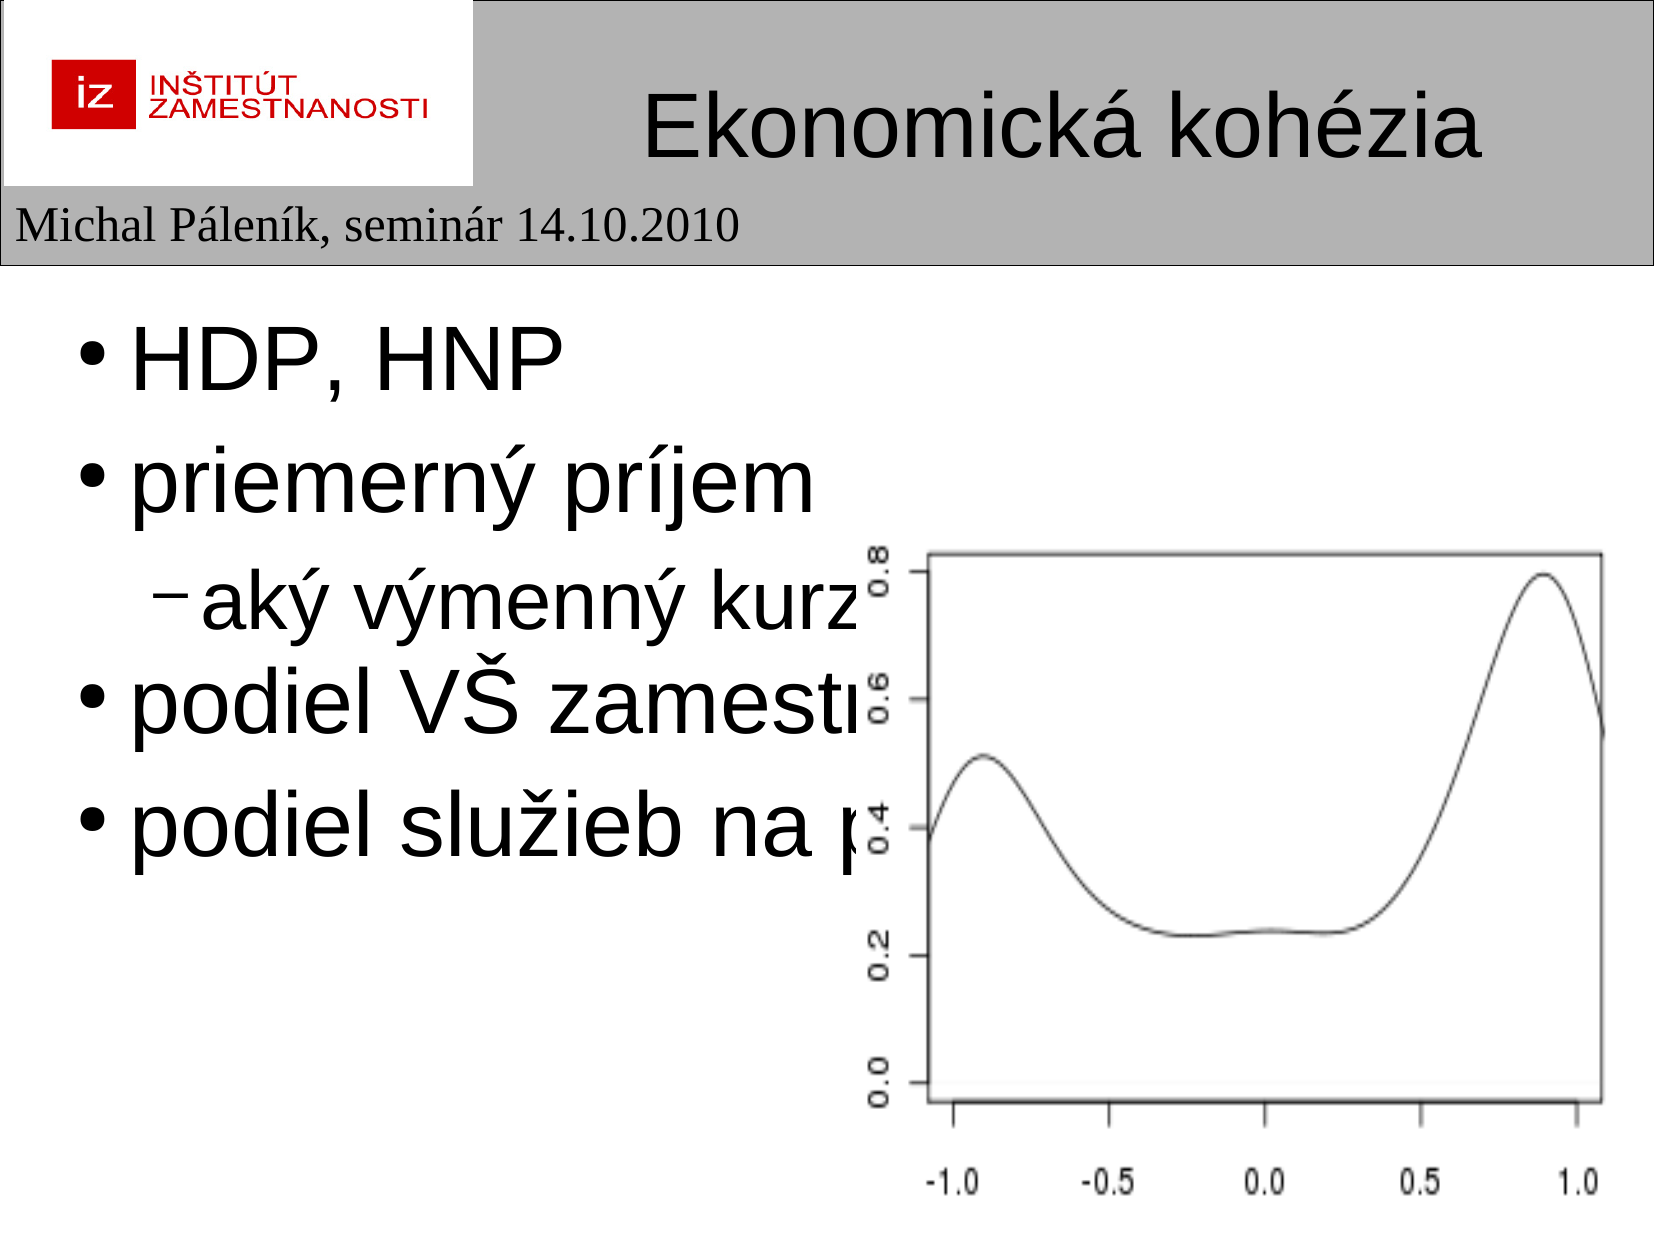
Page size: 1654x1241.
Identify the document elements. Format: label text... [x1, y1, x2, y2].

title Ekonomická kohézia [561, 37, 1565, 229]
picture [4, 0, 473, 186]
picture [856, 531, 1621, 1199]
list HDP, HNP priemerný príjem aký výmenný kurz podiel VŠ zamestnancov podiel služieb na pridanej hodnote [59, 324, 1625, 1167]
